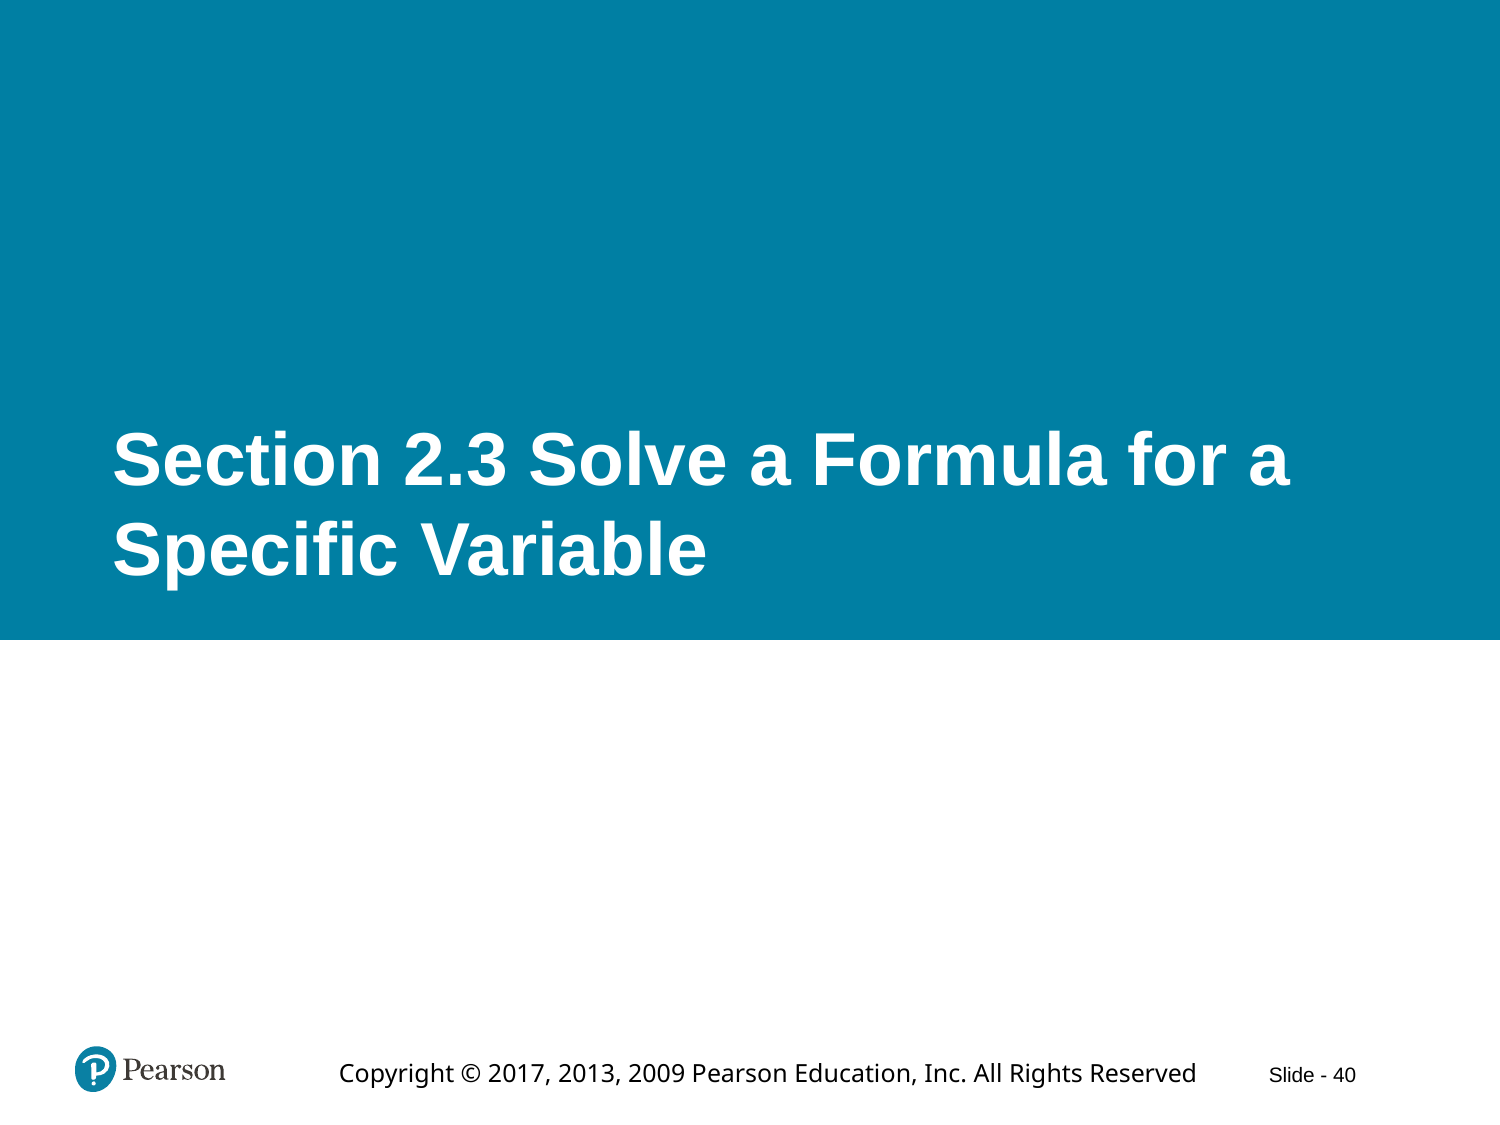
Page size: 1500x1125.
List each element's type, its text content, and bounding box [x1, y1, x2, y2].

title Section 2.3 Solve a Formula for a Specific Variable [112, 125, 1388, 591]
